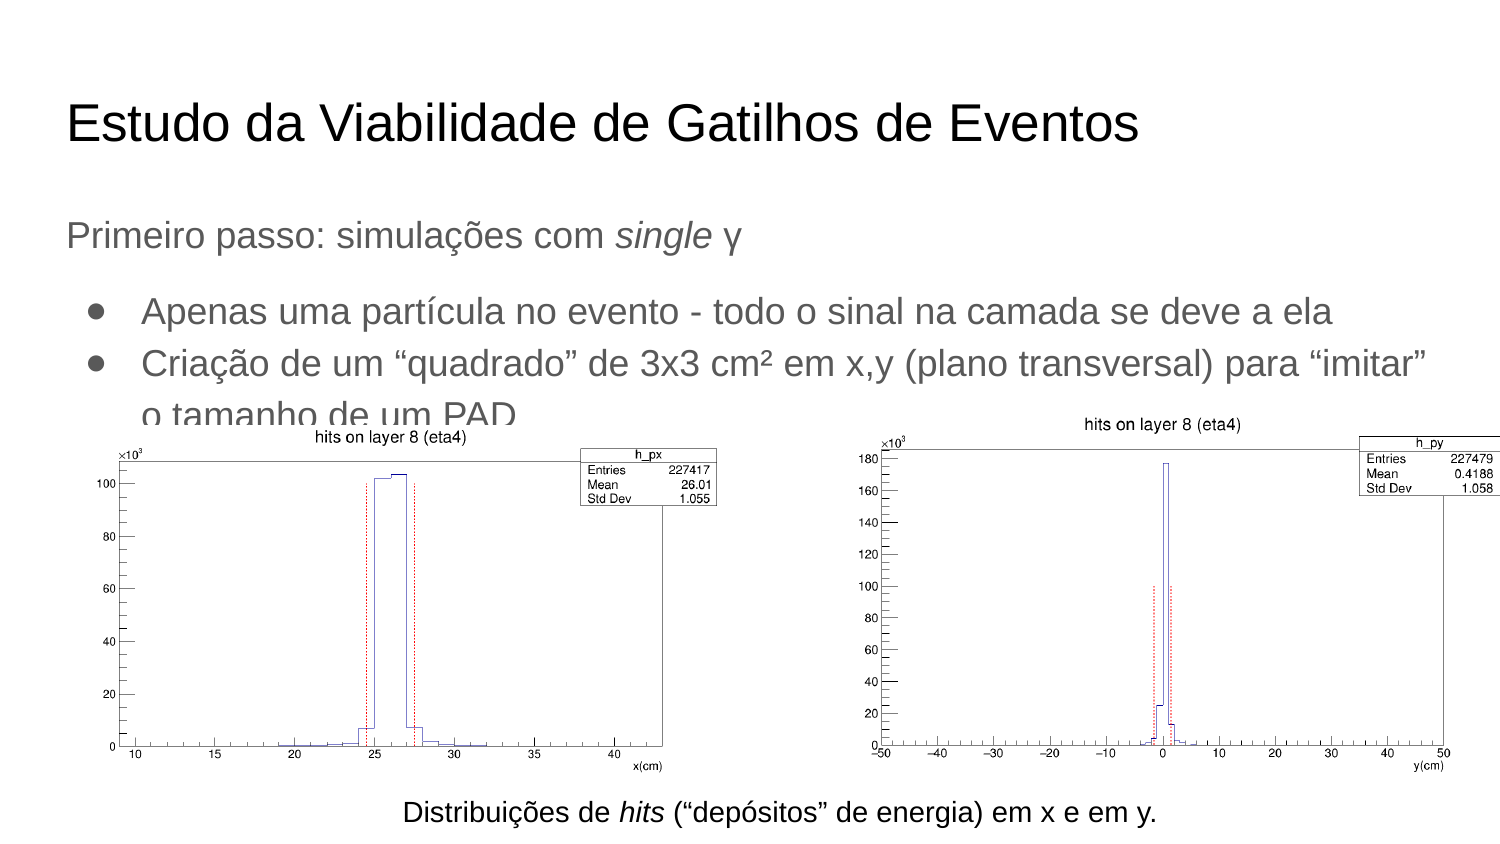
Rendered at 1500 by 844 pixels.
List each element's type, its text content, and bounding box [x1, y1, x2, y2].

picture [811, 412, 1500, 782]
picture [51, 425, 730, 782]
list Primeiro passo: simulações com single γ Apenas uma partícula no evento - todo o sinal na camada se deve a ela Criação de um “quadrado” de 3x3 cm² em x,y (plano transversal) para “imitar” o tamanho de um PAD [51, 189, 1449, 750]
title Estudo da Viabilidade de Gatilhos de Eventos [51, 72, 1449, 167]
text_box Distribuições de hits (“depósitos” de energia) em x e em y. [387, 778, 1347, 844]
